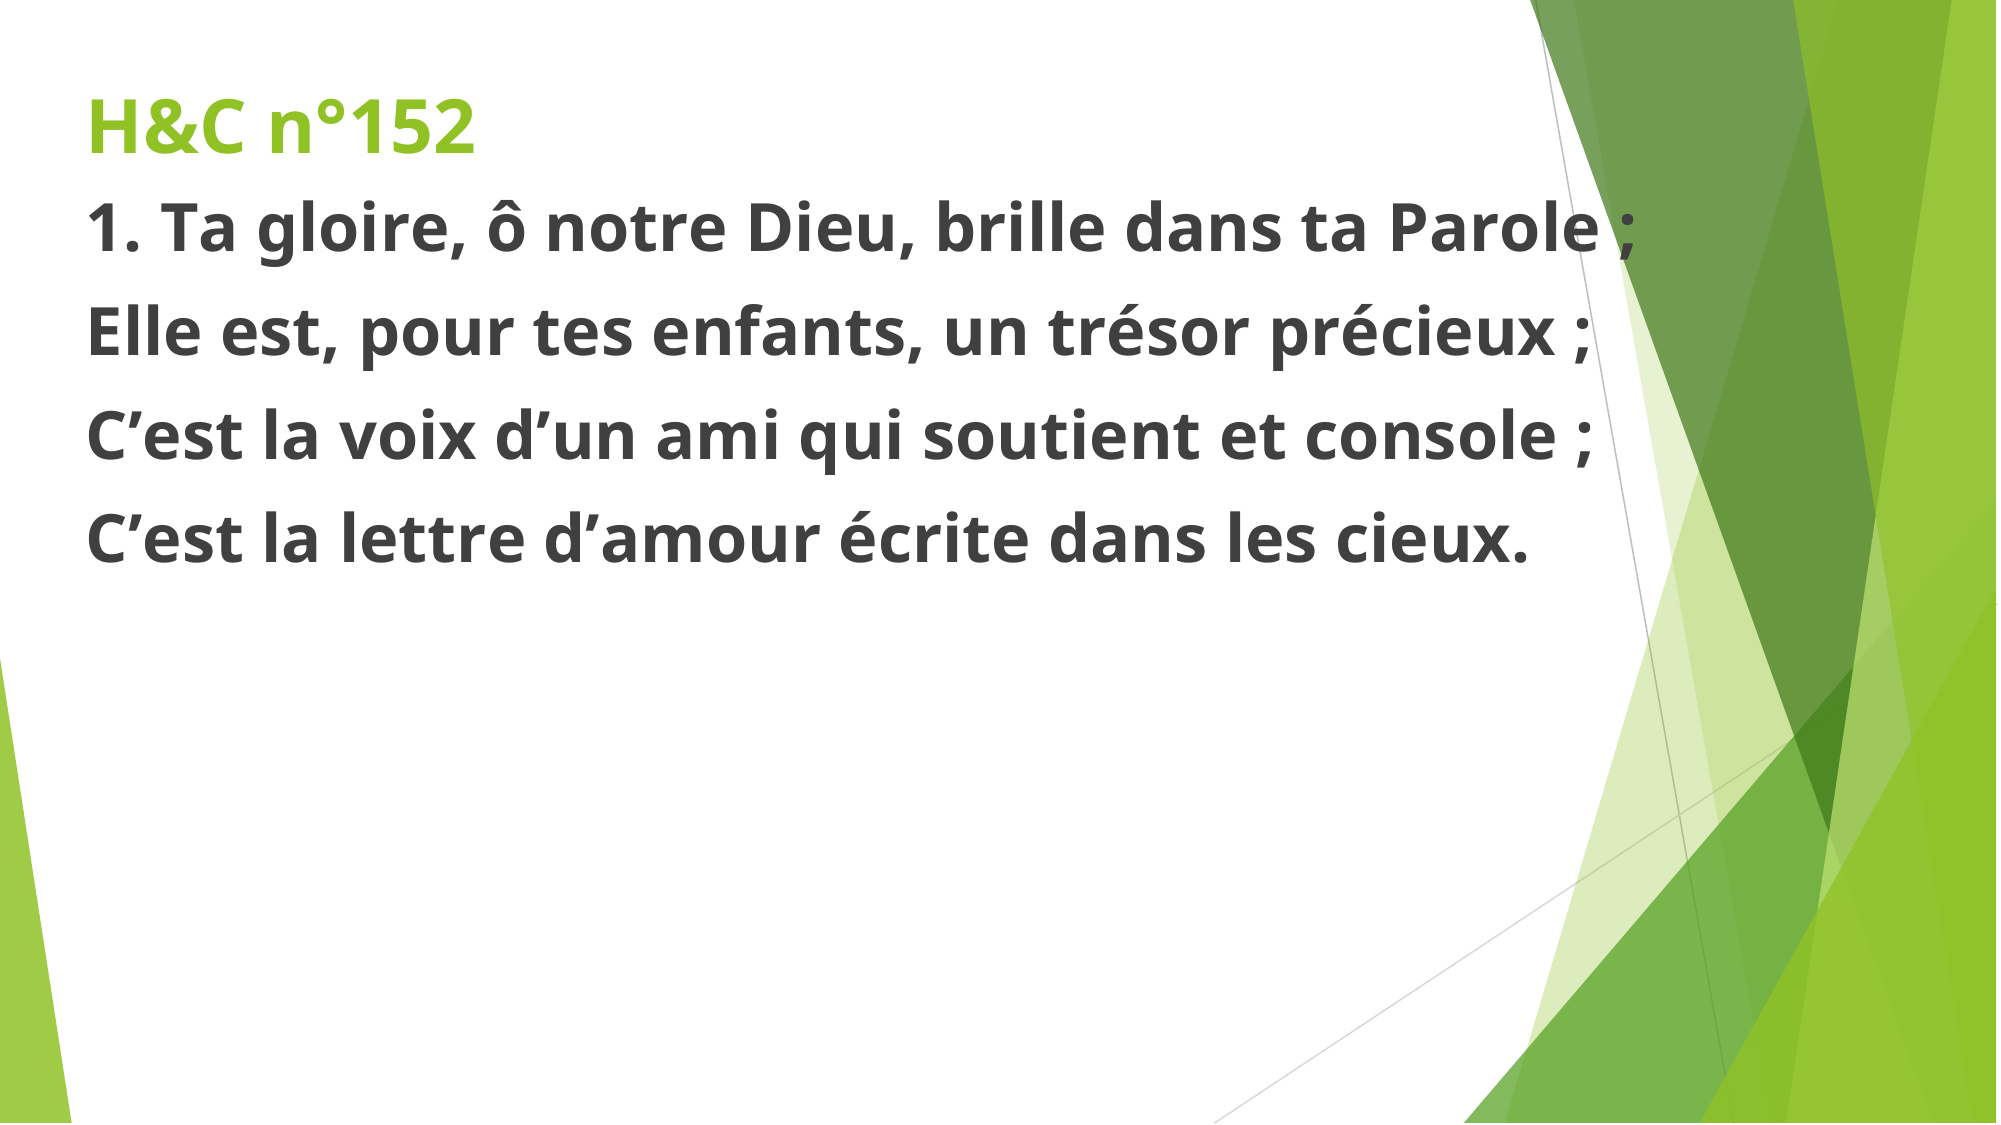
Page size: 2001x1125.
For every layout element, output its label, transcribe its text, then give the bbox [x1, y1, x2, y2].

text_box H&C n°152 [70, 70, 1522, 165]
text_box 1. Ta gloire, ô notre Dieu, brille dans ta Parole ; Elle est, pour tes enfants, un trésor précieux ; C’est la voix d’un ami qui soutient et console ; C’est la lettre d’amour écrite dans les cieux. [70, 165, 2001, 1037]
